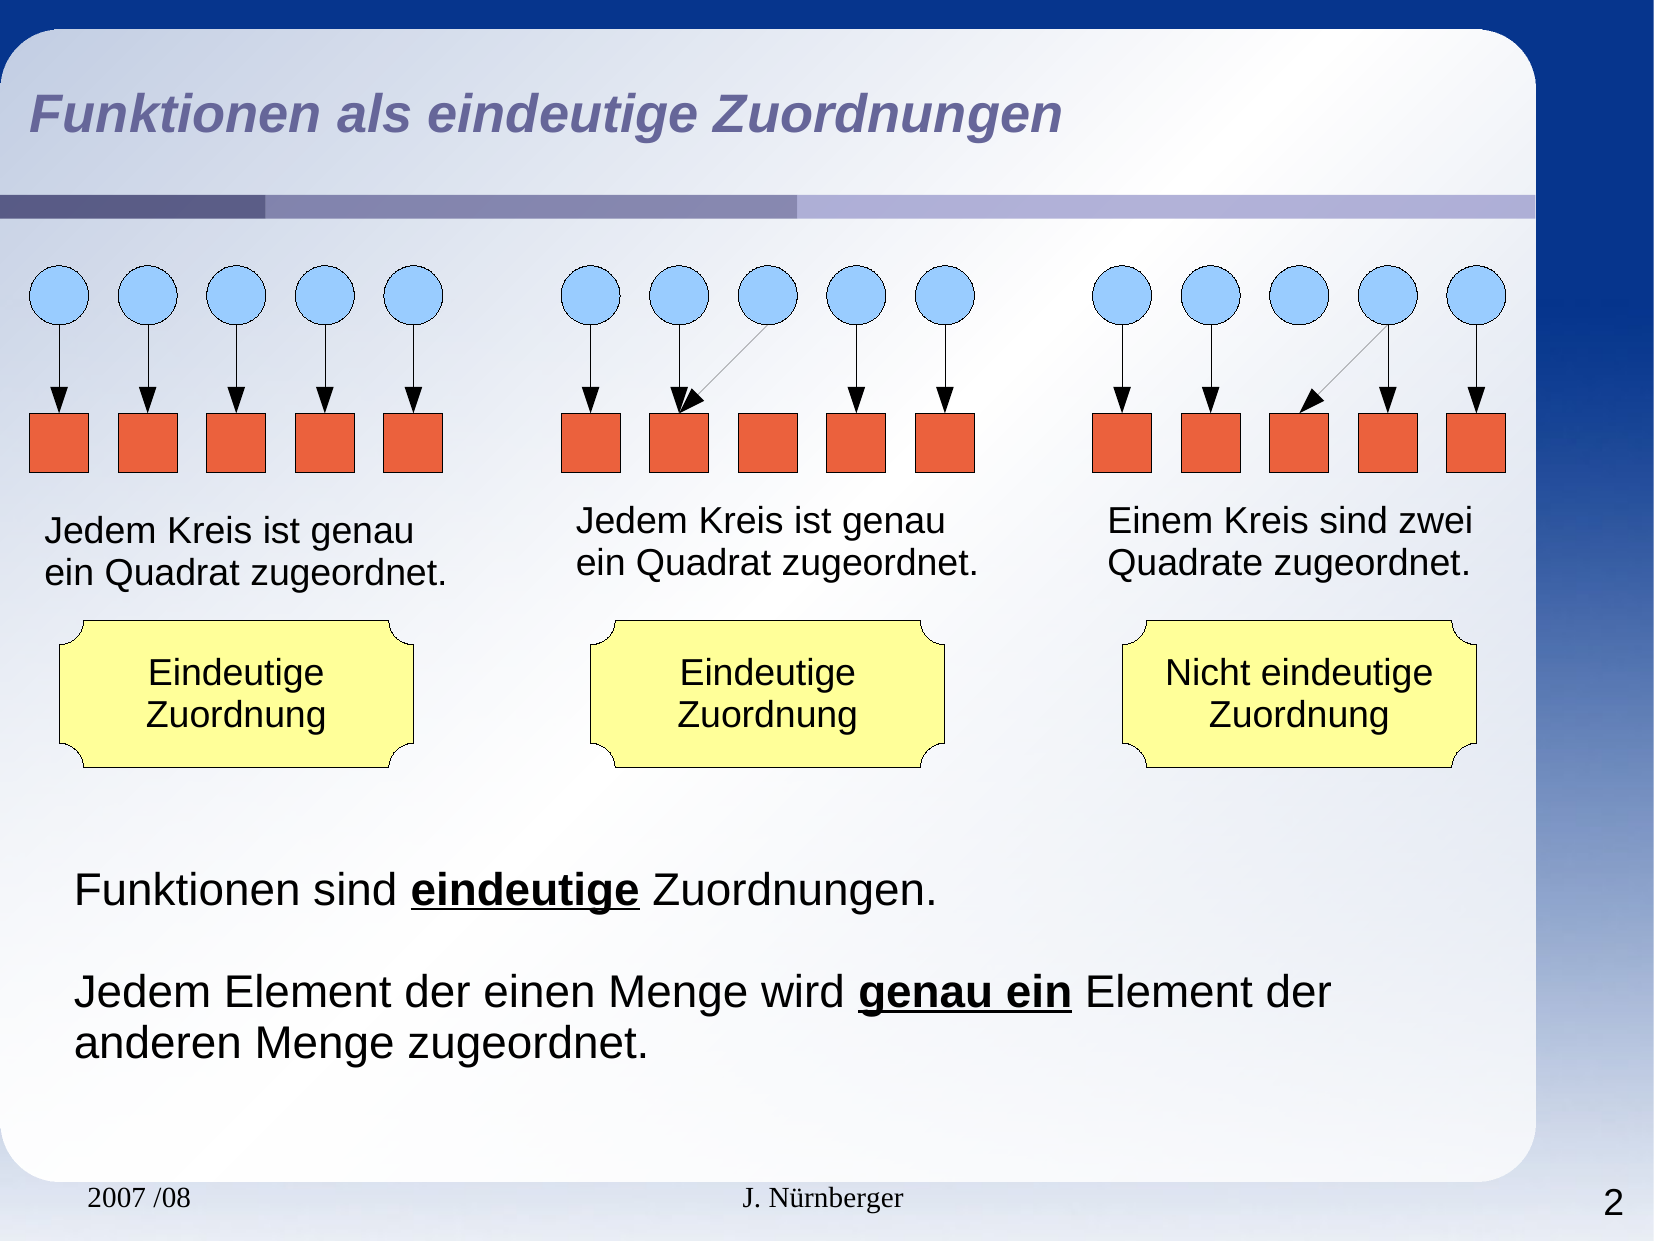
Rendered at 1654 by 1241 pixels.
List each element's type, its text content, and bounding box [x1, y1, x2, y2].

text_box [1358, 265, 1418, 325]
text_box [118, 265, 178, 325]
text_box [826, 413, 886, 473]
text_box [383, 413, 443, 473]
text_box [1181, 413, 1241, 473]
text_box [915, 413, 975, 473]
text_box Jedem Kreis ist genau ein Quadrat zugeordnet. [29, 501, 463, 601]
text_box [295, 413, 355, 473]
picture [0, 0, 1654, 1241]
text_box [1181, 265, 1241, 325]
text_box Nicht eindeutige Zuordnung [1122, 620, 1477, 768]
text_box [738, 265, 798, 325]
text_box [1446, 413, 1506, 473]
text_box Jedem Kreis ist genau ein Quadrat zugeordnet. [561, 491, 995, 591]
text_box [826, 265, 886, 325]
text_box [206, 413, 266, 473]
text_box [915, 265, 975, 325]
text_box [1446, 265, 1506, 325]
text_box [295, 265, 355, 325]
text_box [1092, 413, 1152, 473]
text_box [1269, 265, 1329, 325]
text_box [206, 265, 266, 325]
title Funktionen als eindeutige Zuordnungen [29, 49, 1506, 178]
text_box [561, 265, 621, 325]
text_box [1092, 265, 1152, 325]
text_box Funktionen sind eindeutige Zuordnungen. Jedem Element der einen Menge wird genau ein Element der anderen Menge zugeordnet. [59, 856, 1477, 1079]
text_box [561, 413, 621, 473]
text_box [738, 413, 798, 473]
text_box [649, 265, 709, 325]
text_box [1358, 413, 1418, 473]
text_box Eindeutige Zuordnung [59, 620, 414, 768]
text_box Eindeutige Zuordnung [590, 620, 945, 768]
text_box [383, 265, 443, 325]
text_box [649, 413, 709, 473]
text_box [118, 413, 178, 473]
text_box [29, 265, 89, 325]
text_box [29, 413, 89, 473]
text_box [1269, 413, 1329, 473]
text_box Einem Kreis sind zwei Quadrate zugeordnet. [1092, 491, 1488, 591]
